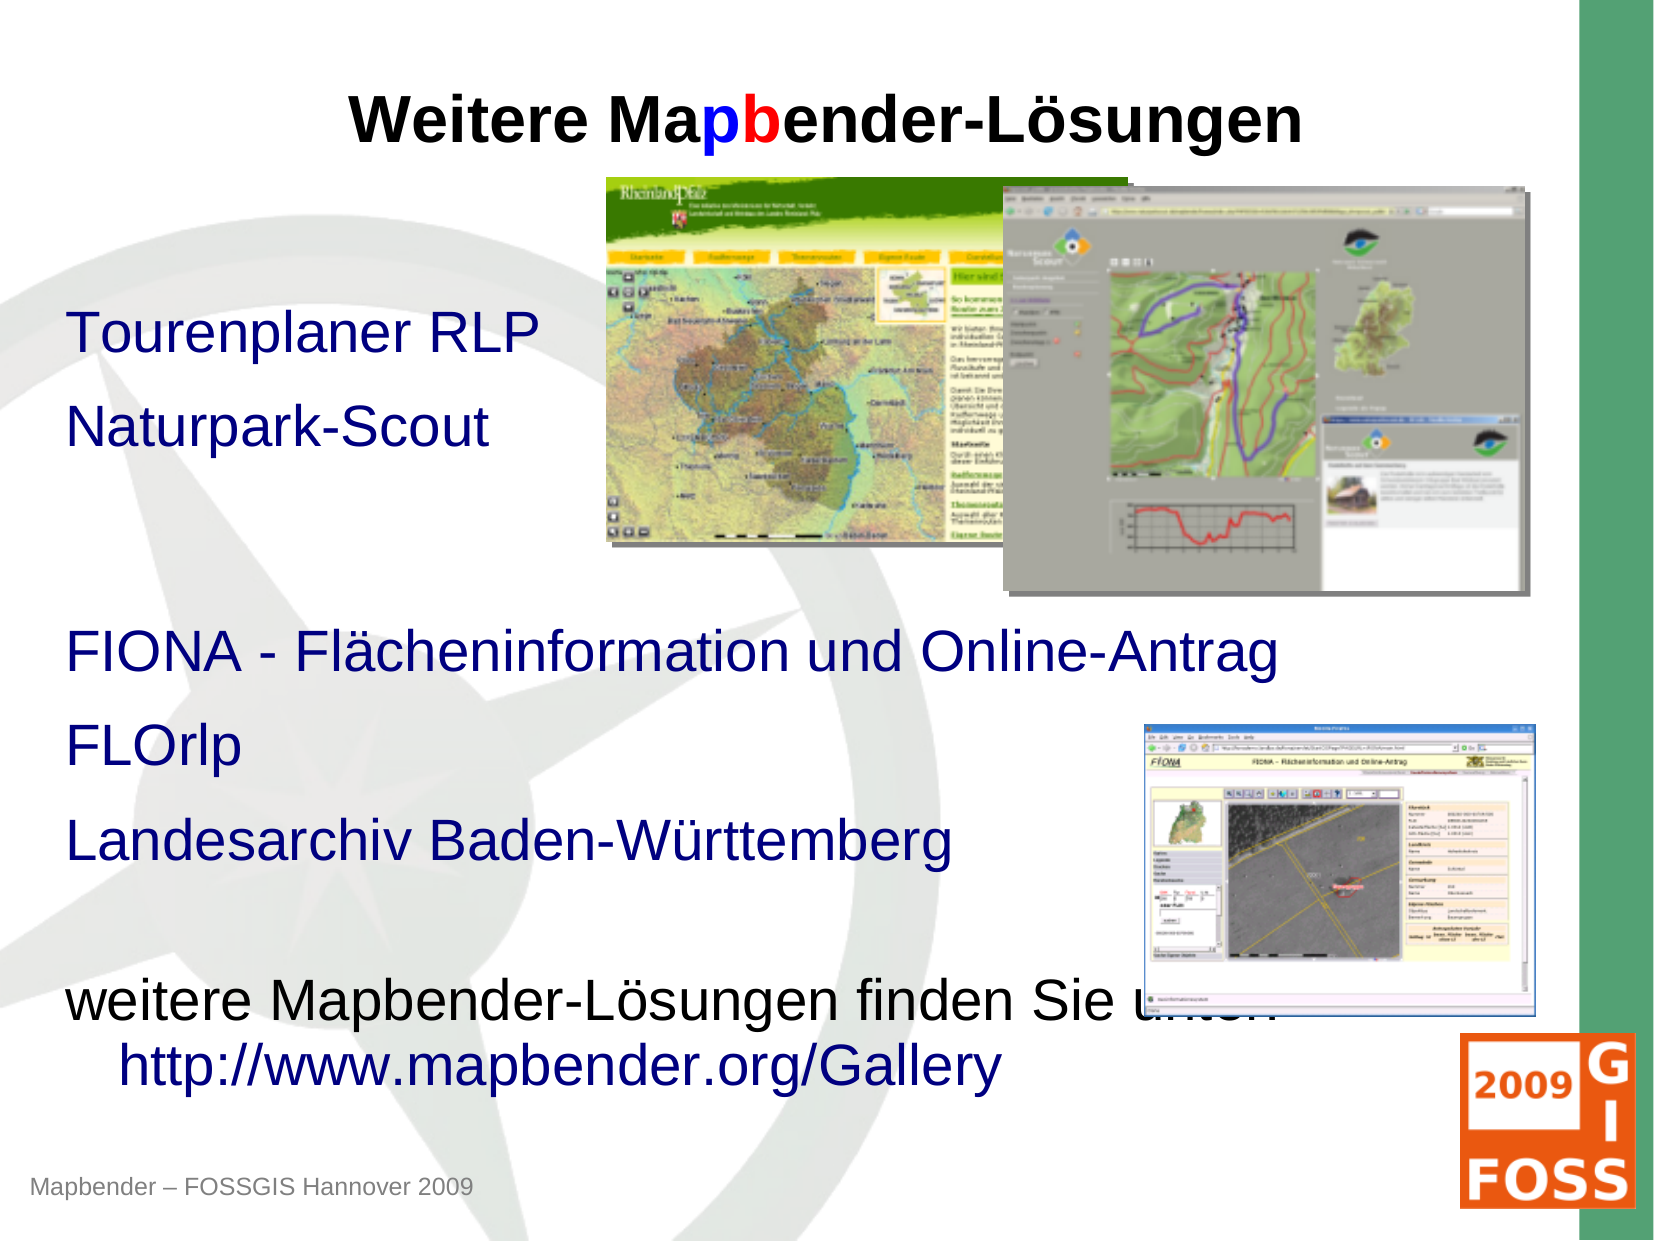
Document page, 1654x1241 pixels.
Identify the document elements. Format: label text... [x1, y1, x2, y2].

title Weitere Mapbender-Lösungen [82, 31, 1571, 207]
picture [1460, 1033, 1636, 1209]
picture [0, 177, 1525, 1241]
list Tourenplaner RLP Naturpark-Scout FIONA - Flächeninformation und Online-Antrag FLOrlp Landesarchiv Baden-Württemberg weitere Mapbender-Lösungen finden Sie unter: http://www.mapbender.org/Gallery [47, 299, 1536, 1173]
picture [1144, 724, 1536, 1017]
